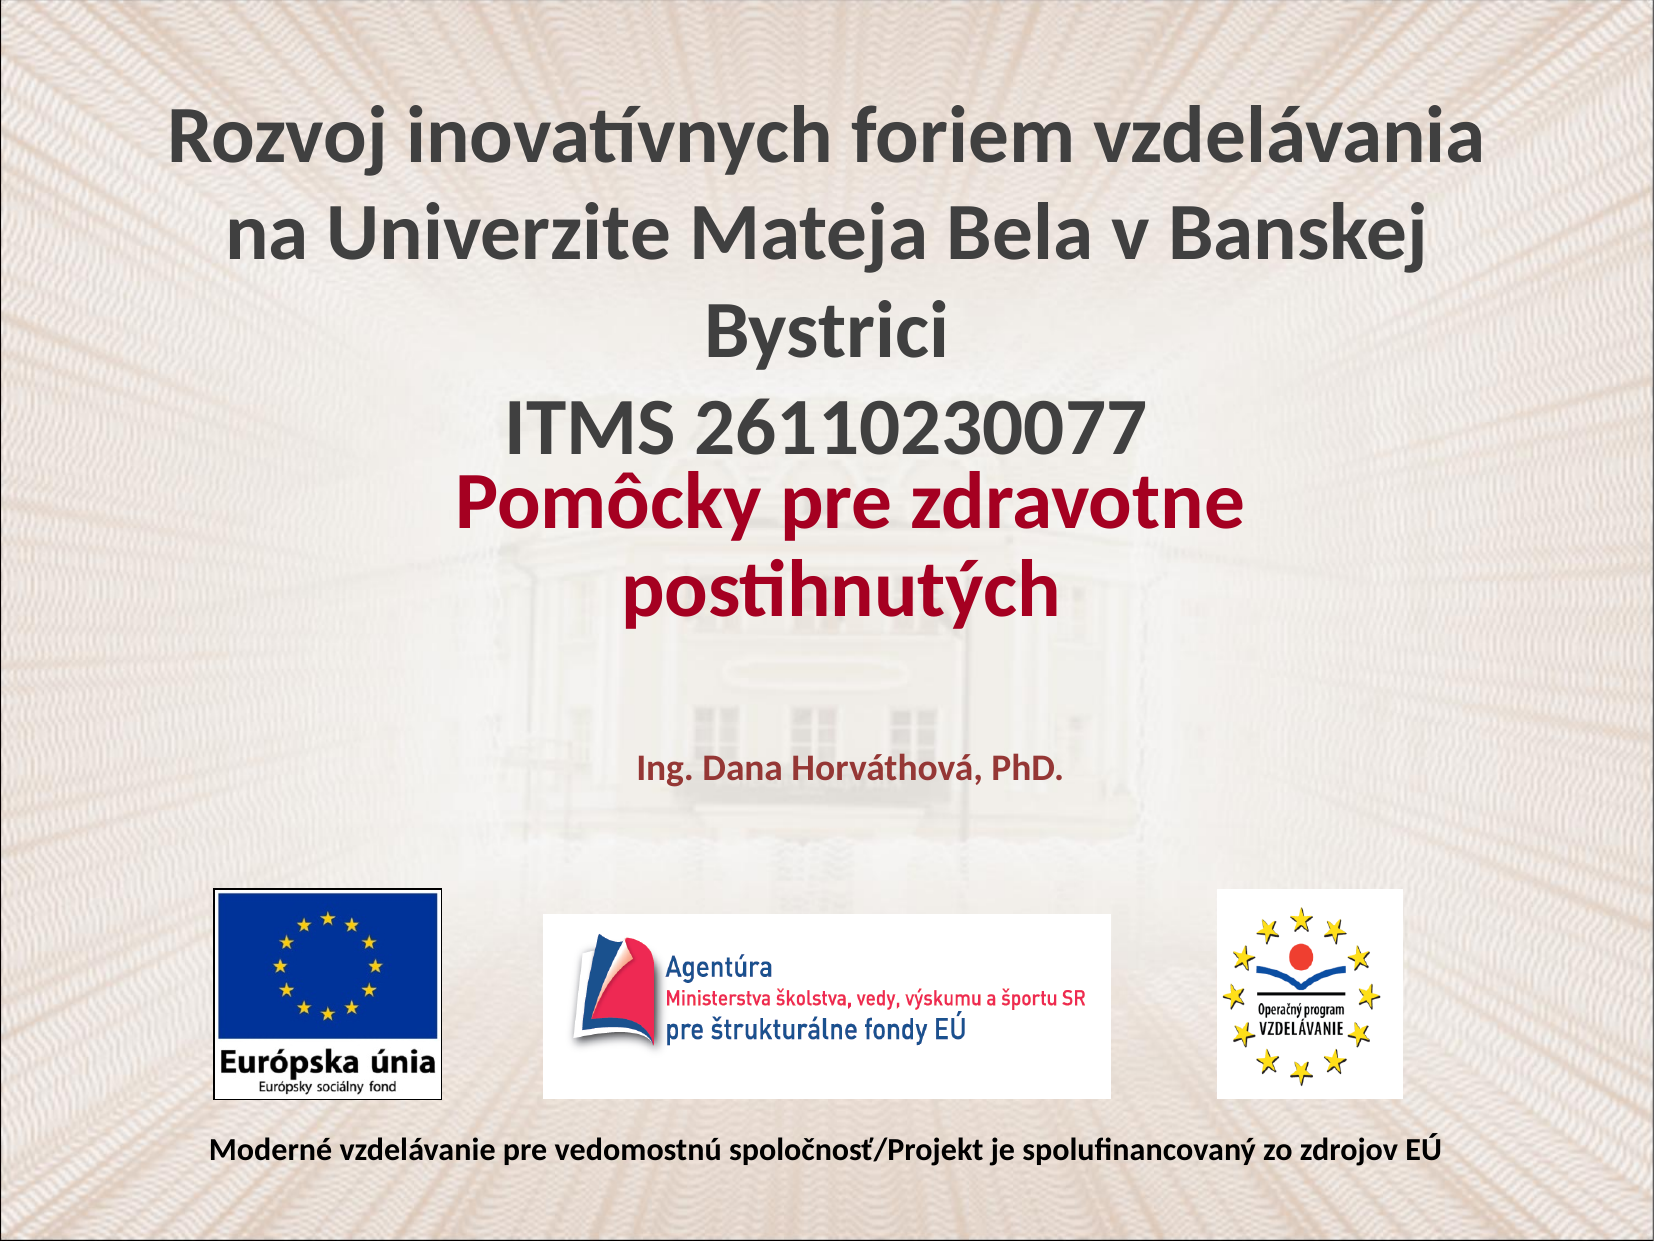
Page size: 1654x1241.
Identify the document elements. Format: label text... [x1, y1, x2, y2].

picture [1217, 889, 1403, 1099]
list Pomôcky pre zdravotne postihnutých Ing. Dana Horváthová, PhD. [354, 450, 1347, 824]
picture [543, 914, 1111, 1099]
text_box Moderné vzdelávanie pre vedomostnú spoločnosť/Projekt je spolufinancovaný zo zdrojov EÚ [0, 1121, 1654, 1175]
title Rozvoj inovatívnych foriem vzdelávania na Univerzite Mateja Bela v Banskej Bystrici ITMS 26110230077 [82, 73, 1571, 334]
picture [214, 889, 441, 1099]
